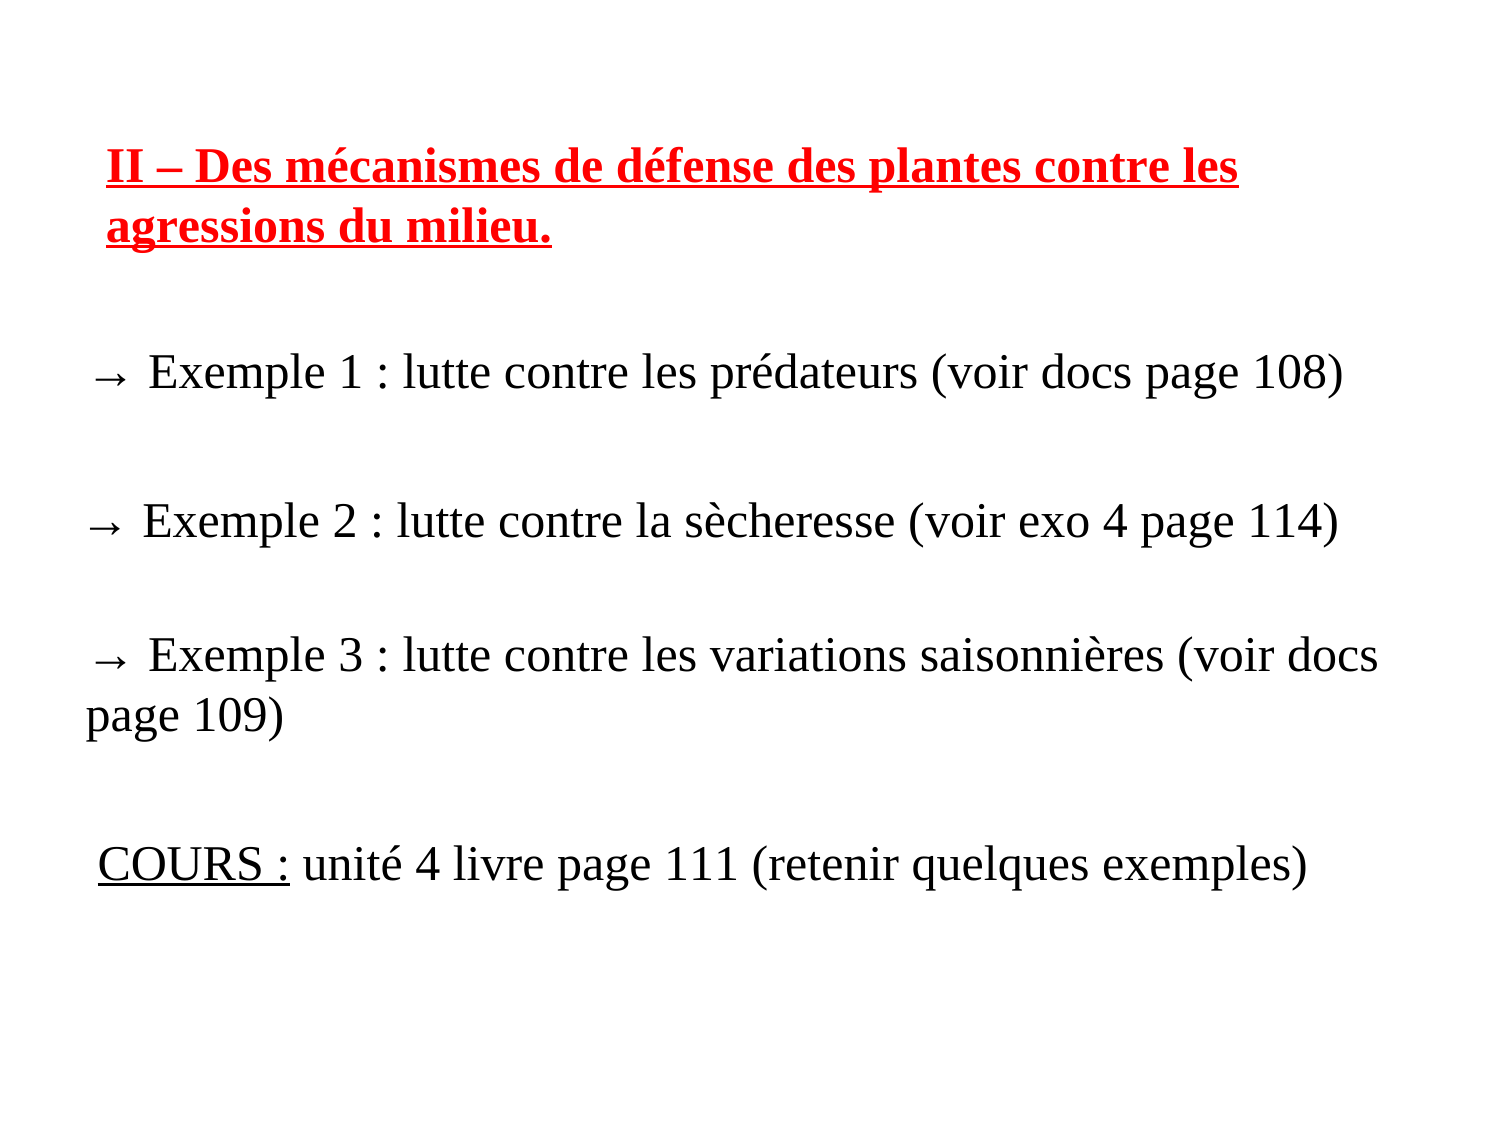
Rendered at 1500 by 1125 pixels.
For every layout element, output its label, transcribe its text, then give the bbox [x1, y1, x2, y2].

text_box II – Des mécanismes de défense des plantes contre les agressions du milieu. [91, 124, 1323, 260]
text_box → Exemple 1 : lutte contre les prédateurs (voir docs page 108) [70, 330, 1400, 406]
text_box → Exemple 2 : lutte contre la sècheresse (voir exo 4 page 114) [64, 480, 1394, 556]
text_box → Exemple 3 : lutte contre les variations saisonnières (voir docs page 109) [70, 614, 1400, 750]
text_box COURS : unité 4 livre page 111 (retenir quelques exemples) [82, 822, 1430, 898]
